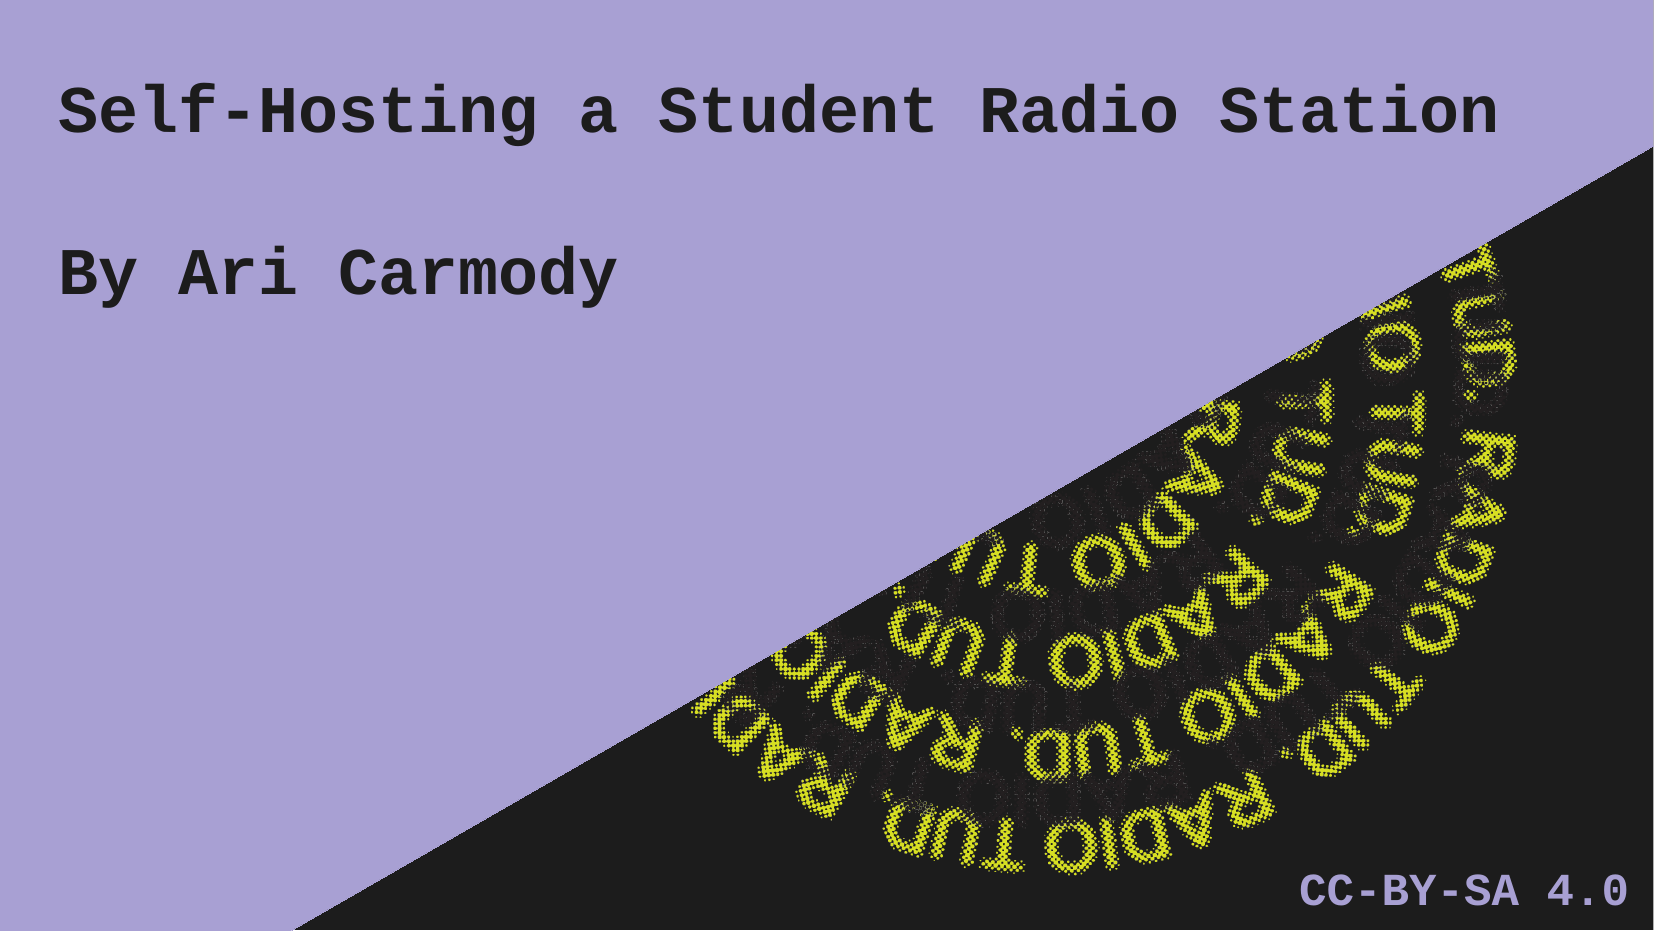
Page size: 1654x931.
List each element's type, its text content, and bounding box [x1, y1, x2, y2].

title Self-Hosting a Student Radio Station [59, 36, 1571, 193]
title CC-BY-SA 4.0 [1299, 856, 1654, 931]
title By Ari Carmody [59, 199, 1595, 355]
picture [545, 355, 1536, 894]
text_box [0, 0, 1654, 931]
